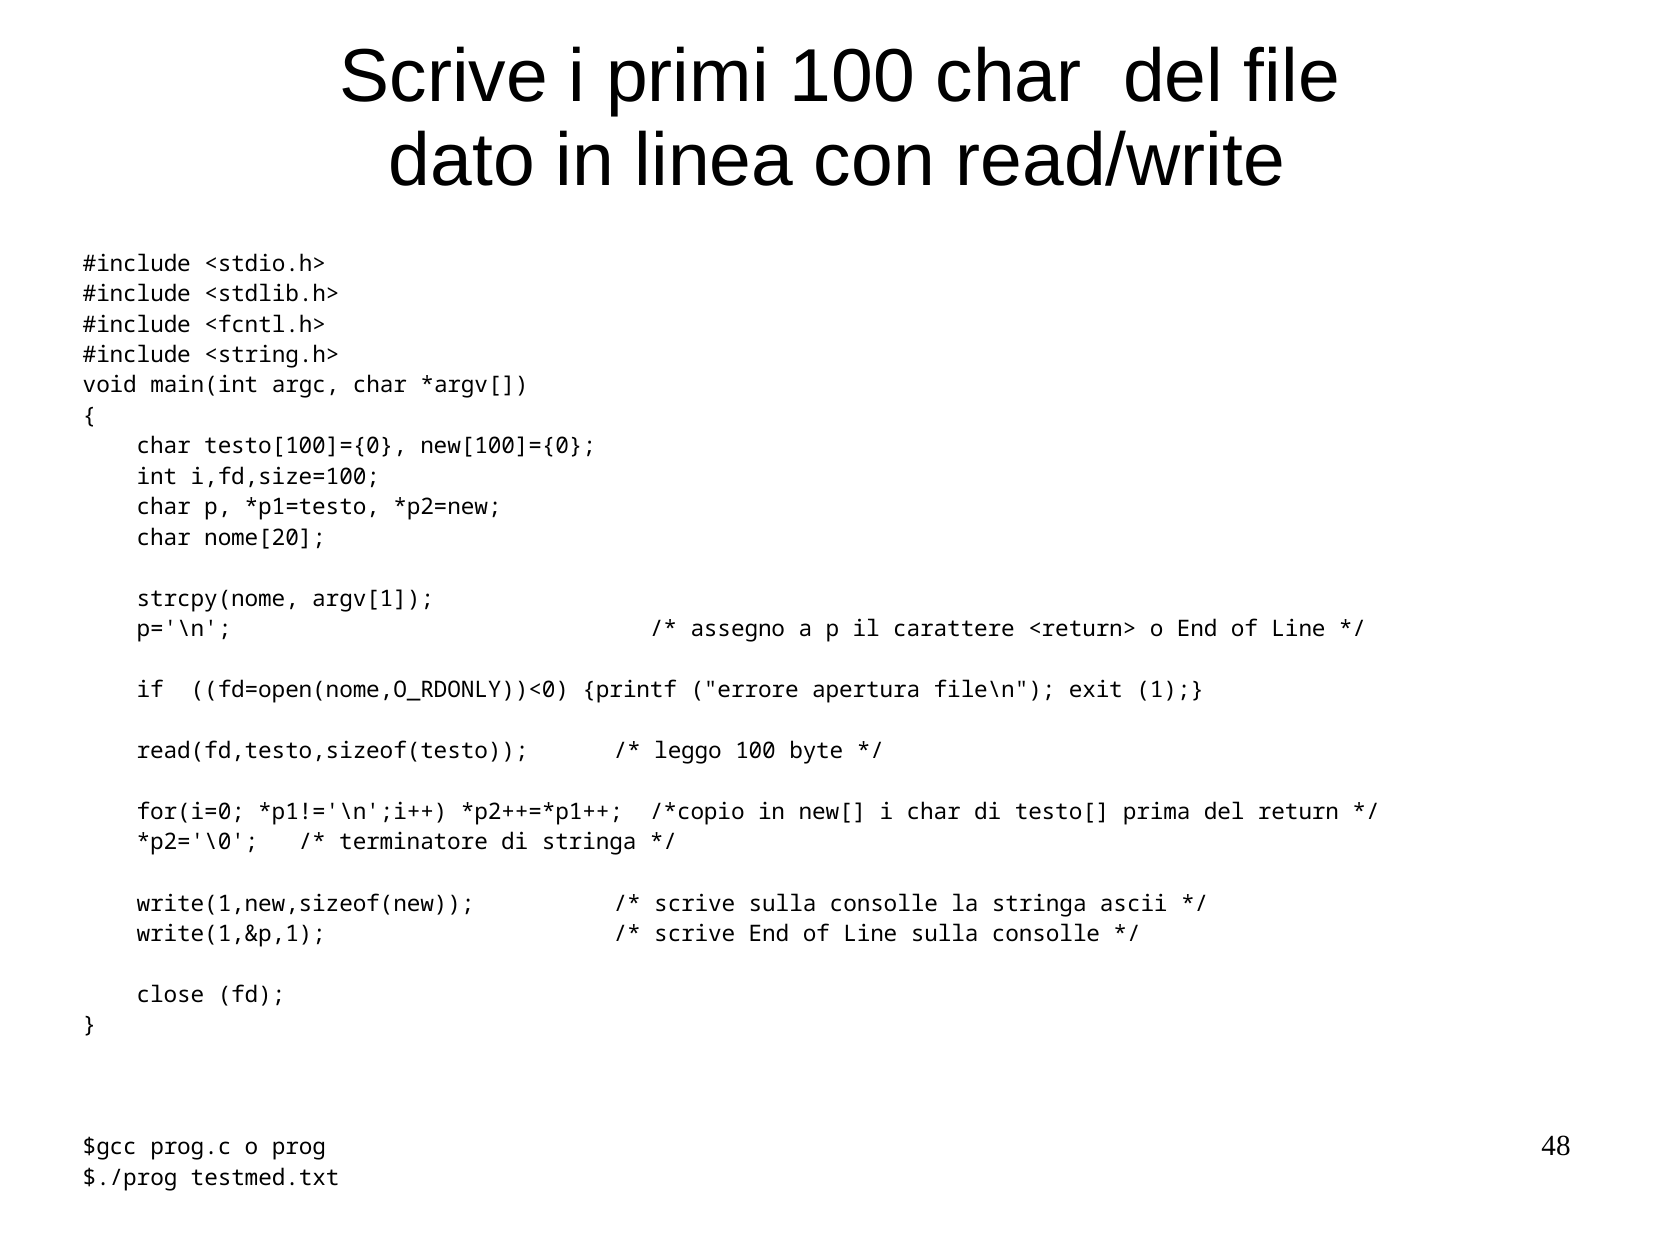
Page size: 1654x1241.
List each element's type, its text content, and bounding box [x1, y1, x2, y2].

title Scrive i primi 100 char del file dato in linea con read/write [82, 13, 1571, 180]
list #include <stdio.h> #include <stdlib.h> #include <fcntl.h> #include <string.h> void main(int argc, char *argv[]) { char testo[100]={0}, new[100]={0}; int i,fd,size=100; char p, *p1=testo, *p2=new; char nome[20]; strcpy(nome, argv[1]); p='\n'; /* assegno a p il carattere <return> o End of Line */ if ((fd=open(nome,O_RDONLY))<0) {printf ("errore apertura file\n"); exit (1);} read(fd,testo,sizeof(testo)); /* leggo 100 byte */ for(i=0; *p1!='\n';i++) *p2++=*p1++; /*copio in new[] i char di testo[] prima del return */ *p2='\0'; /* terminatore di stringa */ write(1,new,sizeof(new)); /* scrive sulla consolle la stringa ascii */ write(1,&p,1); /* scrive End of Line sulla consolle */ close (fd); } $gcc prog.c o prog $./prog testmed.txt [82, 180, 1621, 1241]
